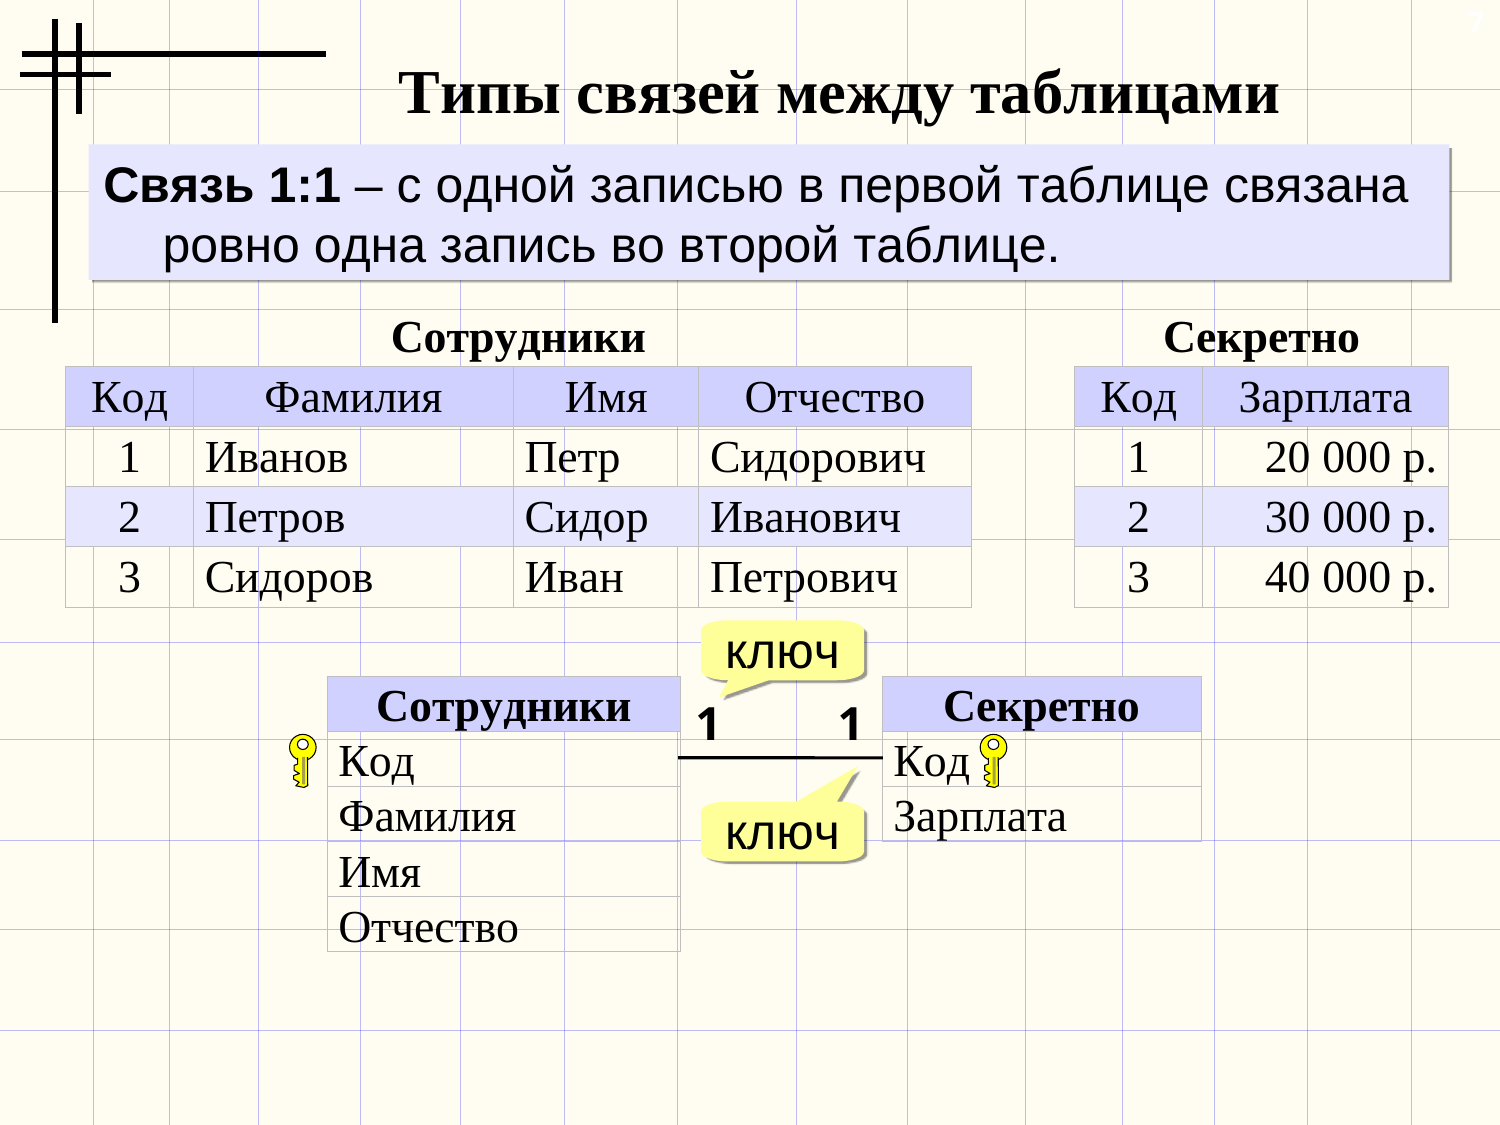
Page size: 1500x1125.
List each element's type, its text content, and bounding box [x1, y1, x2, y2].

text_box <номер> [1148, 0, 1499, 75]
table_header Секретно [883, 677, 1201, 731]
table_cell Отчество [699, 367, 971, 426]
table_cell Сидорович [699, 427, 971, 486]
table_cell Петров [194, 487, 513, 546]
table_cell Иван [514, 547, 698, 607]
table_cell 2 [1075, 487, 1202, 546]
table_cell Зарплата [1203, 367, 1448, 426]
table_cell Зарплата [943, 812, 953, 830]
table_cell 3 [1075, 547, 1202, 607]
table_cell 20 000 р. [1203, 427, 1448, 486]
table_cell Сидоров [194, 547, 513, 607]
table_header Сотрудники [66, 306, 971, 366]
text_box [980, 734, 1007, 788]
table_cell 30 000 р. [1203, 487, 1448, 546]
text_box ключ [701, 620, 865, 698]
table_cell Фамилия [194, 367, 513, 426]
table_cell 3 [66, 547, 193, 607]
text_box 1 [822, 686, 879, 758]
table_cell 1 [1075, 427, 1202, 486]
table_cell Код [66, 367, 193, 426]
table_cell Иванов [194, 427, 513, 486]
text_box [289, 734, 317, 788]
table_cell Код [328, 732, 680, 786]
table_cell 40 000 р. [1203, 547, 1448, 607]
text_box Связь 1:1 – с одной записью в первой таблице связана ровно одна запись во второй таблице. [88, 144, 1450, 280]
table_cell Отчество [328, 897, 680, 951]
title Типы связей между таблицами [354, 43, 1426, 134]
table_cell 2 [66, 487, 193, 546]
table_header Секретно [1075, 306, 1448, 366]
table_cell Сидор [514, 487, 698, 546]
table_cell Фамилия [328, 787, 680, 841]
table_cell Иванович [699, 487, 971, 546]
table_cell Код [1075, 367, 1202, 426]
table_cell Петрович [699, 547, 971, 607]
text_box ключ [701, 766, 865, 862]
table_cell Зарплата [883, 787, 1201, 841]
table_cell Имя [514, 367, 698, 426]
table_cell Код [883, 732, 1201, 786]
text_box 1 [680, 686, 737, 758]
table_header Сотрудники [328, 677, 680, 731]
table_cell [972, 366, 1074, 607]
table_cell Петр [514, 427, 698, 486]
table_cell Имя [328, 842, 680, 896]
table_cell 1 [66, 427, 193, 486]
table_header [971, 306, 1075, 366]
